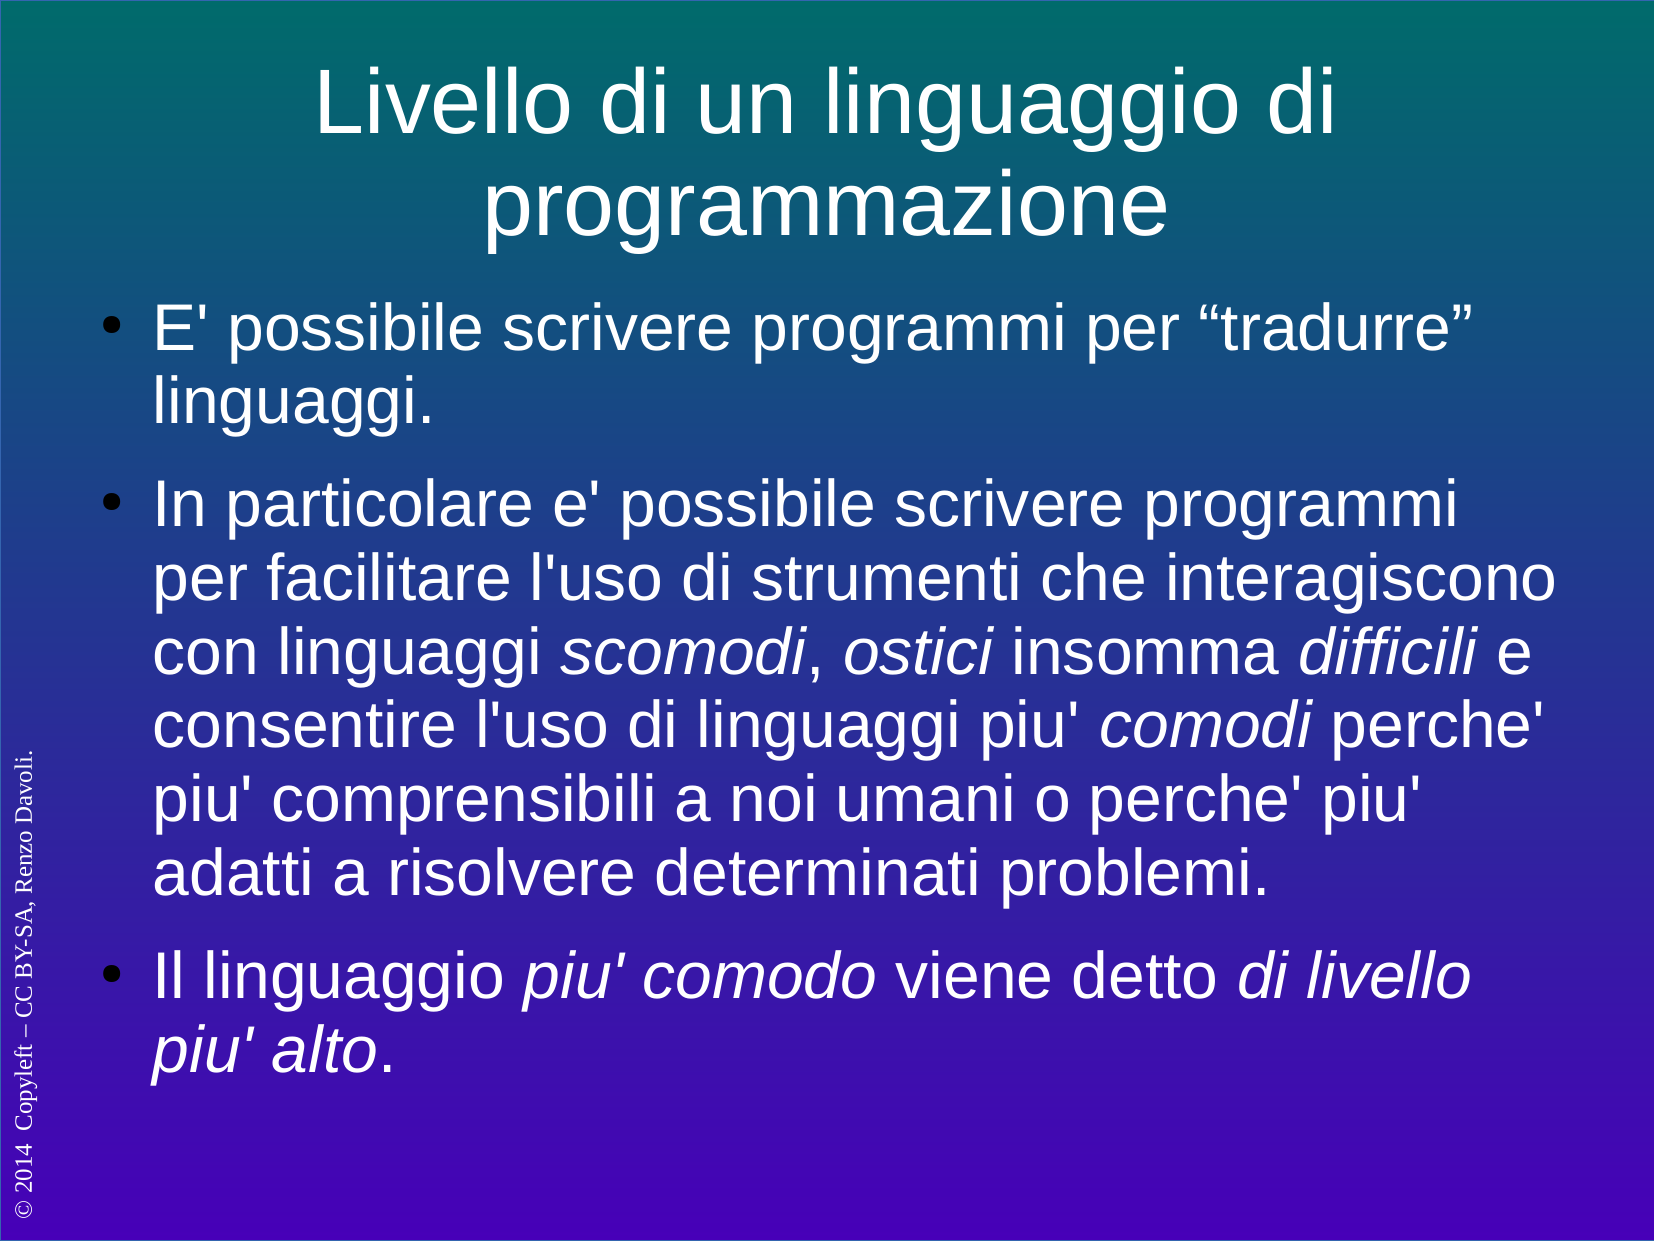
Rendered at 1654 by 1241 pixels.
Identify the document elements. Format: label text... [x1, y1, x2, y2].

list E' possibile scrivere programmi per “tradurre” linguaggi. In particolare e' possibile scrivere programmi per facilitare l'uso di strumenti che interagiscono con linguaggi scomodi, ostici insomma difficili e consentire l'uso di linguaggi piu' comodi perche' piu' comprensibili a noi umani o perche' piu' adatti a risolvere determinati problemi. Il linguaggio piu' comodo viene detto di livello piu' alto. [82, 290, 1571, 1171]
title Livello di un linguaggio di programmazione [82, 49, 1571, 257]
